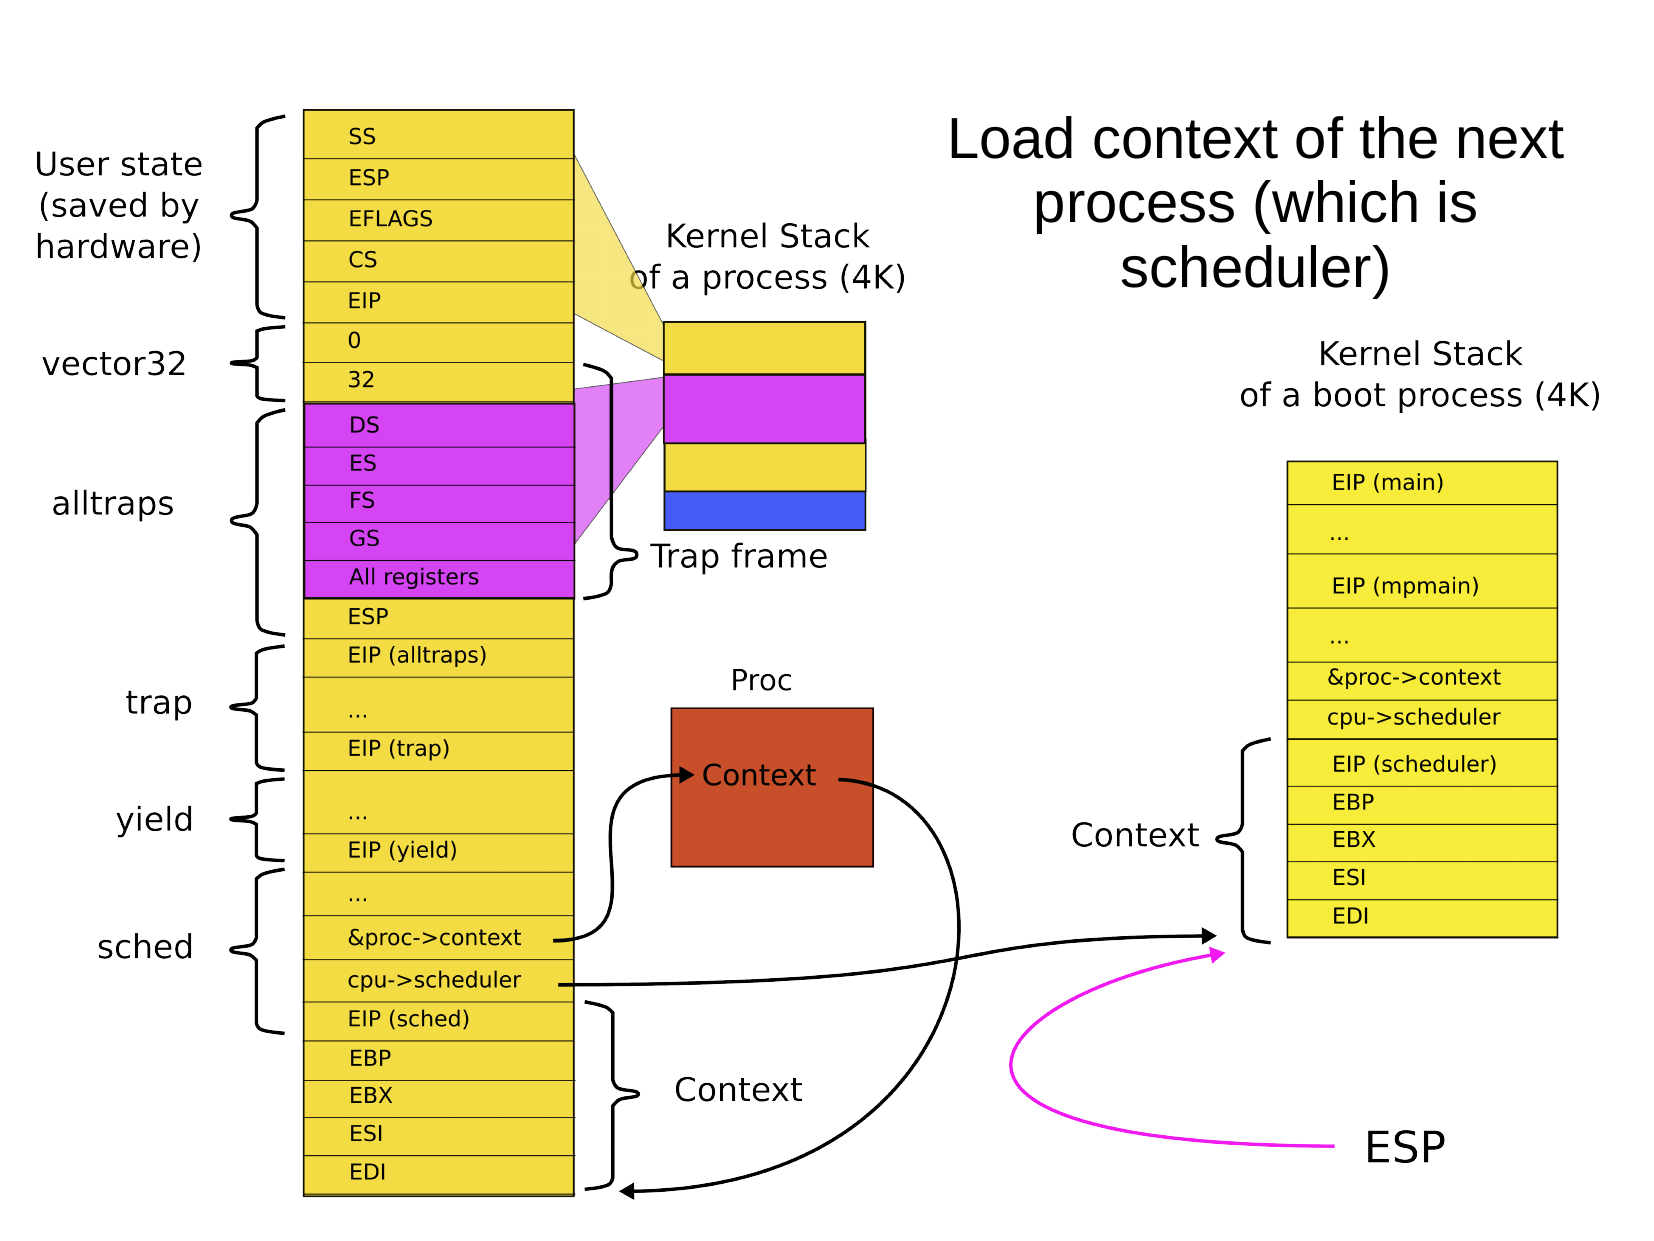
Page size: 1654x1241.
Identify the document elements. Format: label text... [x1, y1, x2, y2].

list Load context of the next process (which is scheduler) [900, 105, 1613, 301]
picture [37, 109, 1599, 1201]
